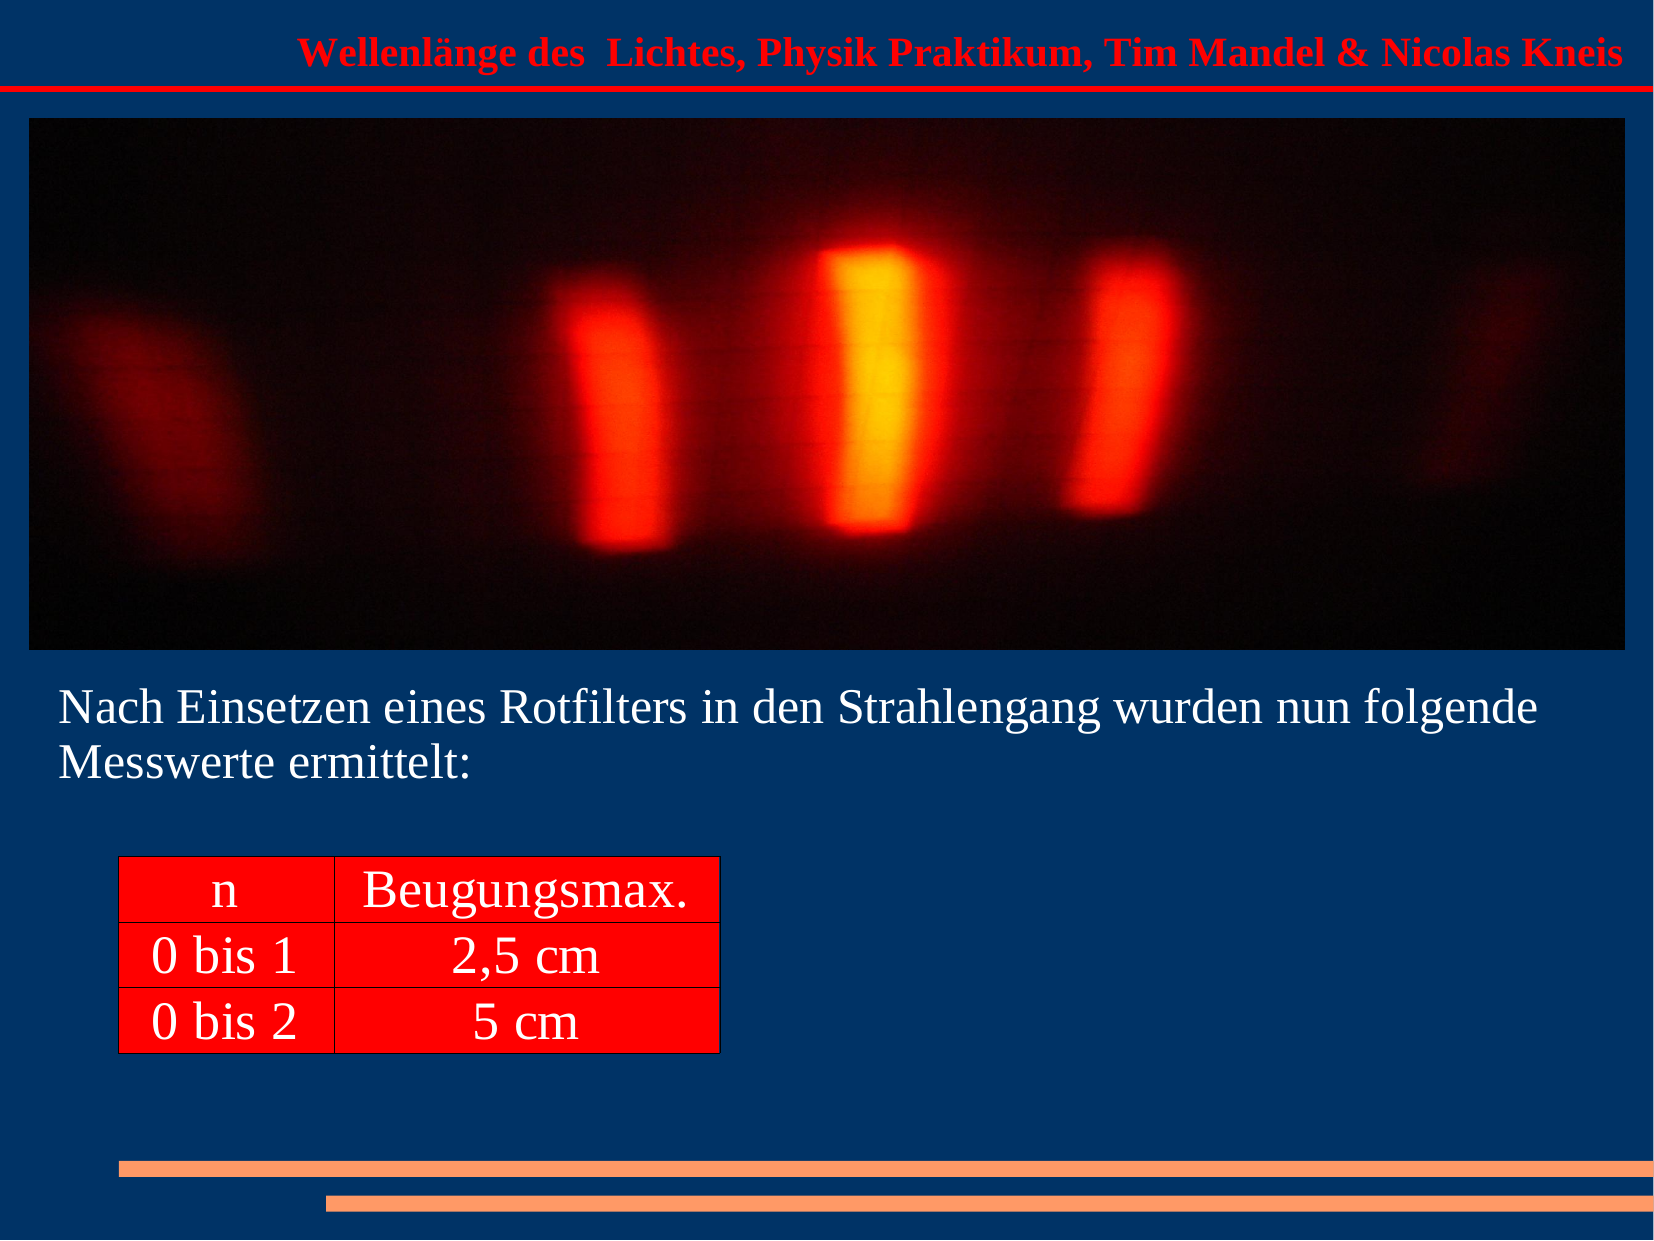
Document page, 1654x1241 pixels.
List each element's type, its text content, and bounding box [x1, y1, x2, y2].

picture [29, 118, 1625, 650]
chart [118, 856, 722, 1056]
text_box Nach Einsetzen eines Rotfilters in den Strahlengang wurden nun folgende Messwerte ermittelt: [59, 679, 1625, 792]
text_box Wellenlänge des Lichtes, Physik Praktikum, Tim Mandel & Nicolas Kneis [265, 29, 1625, 97]
